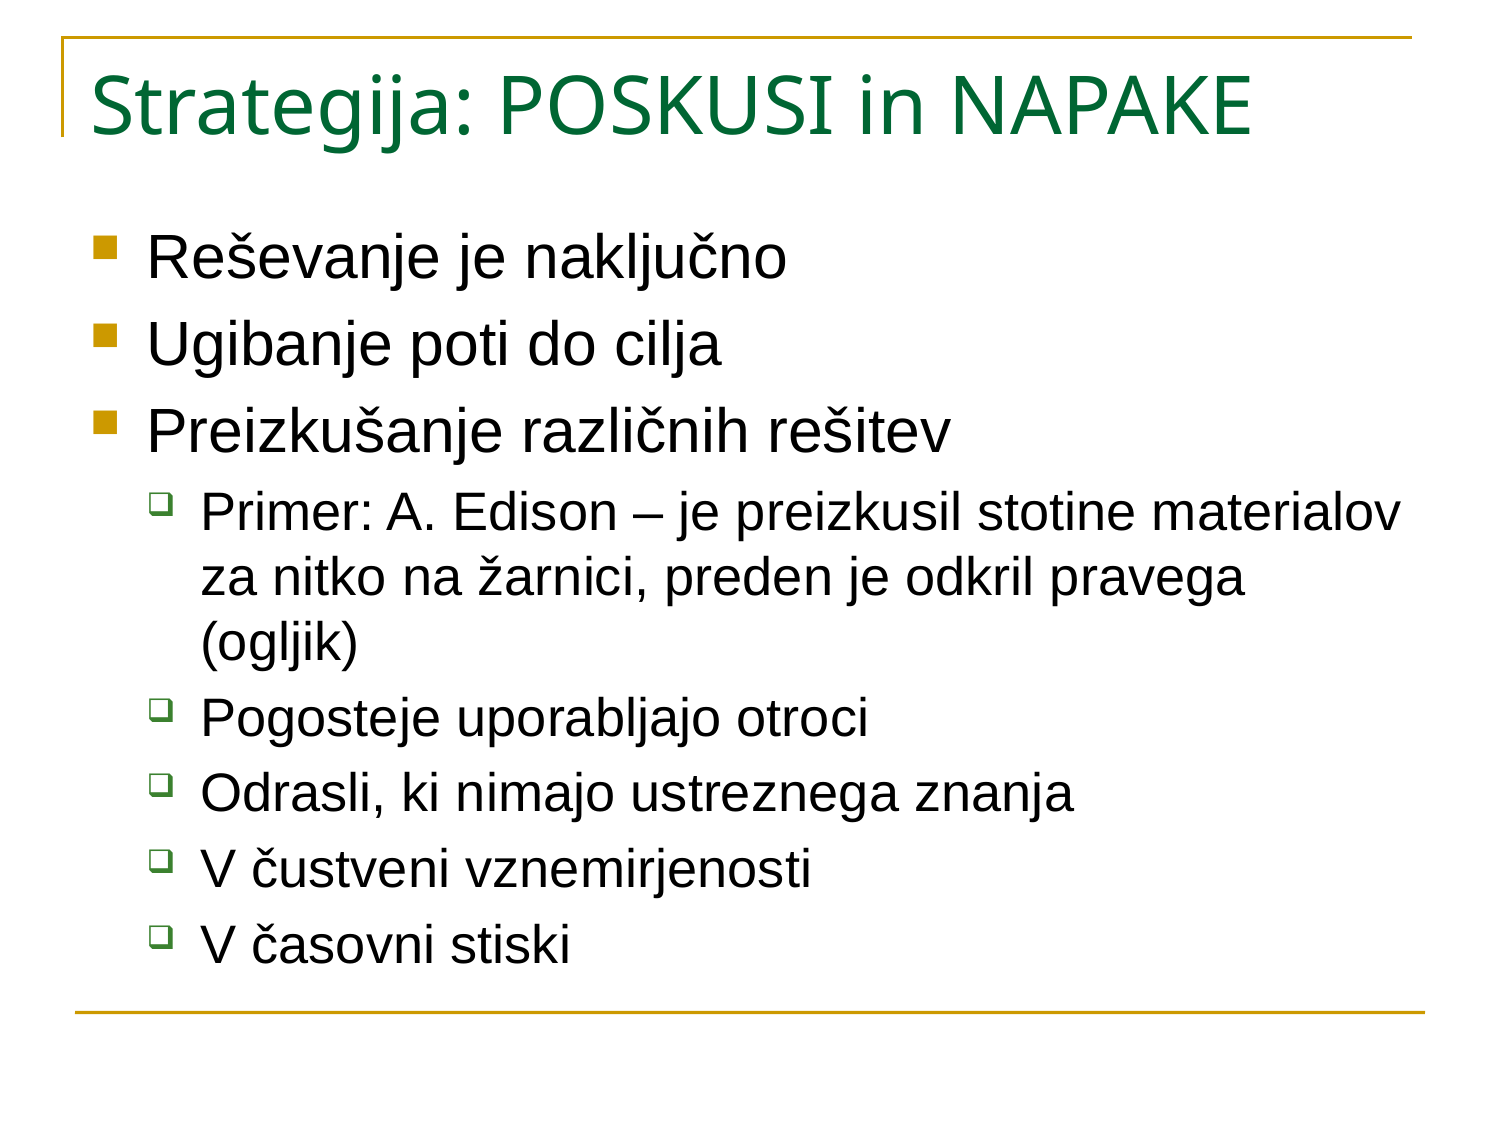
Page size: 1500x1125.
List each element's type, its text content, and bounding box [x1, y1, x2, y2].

list Reševanje je naključno Ugibanje poti do cilja Preizkušanje različnih rešitev Primer: A. Edison – je preizkusil stotine materialov za nitko na žarnici, preden je odkril pravega (ogljik) Pogosteje uporabljajo otroci Odrasli, ki nimajo ustreznega znanja V čustveni vznemirjenosti V časovni stiski [75, 208, 1425, 1006]
title Strategija: POSKUSI in NAPAKE [75, 45, 1425, 173]
